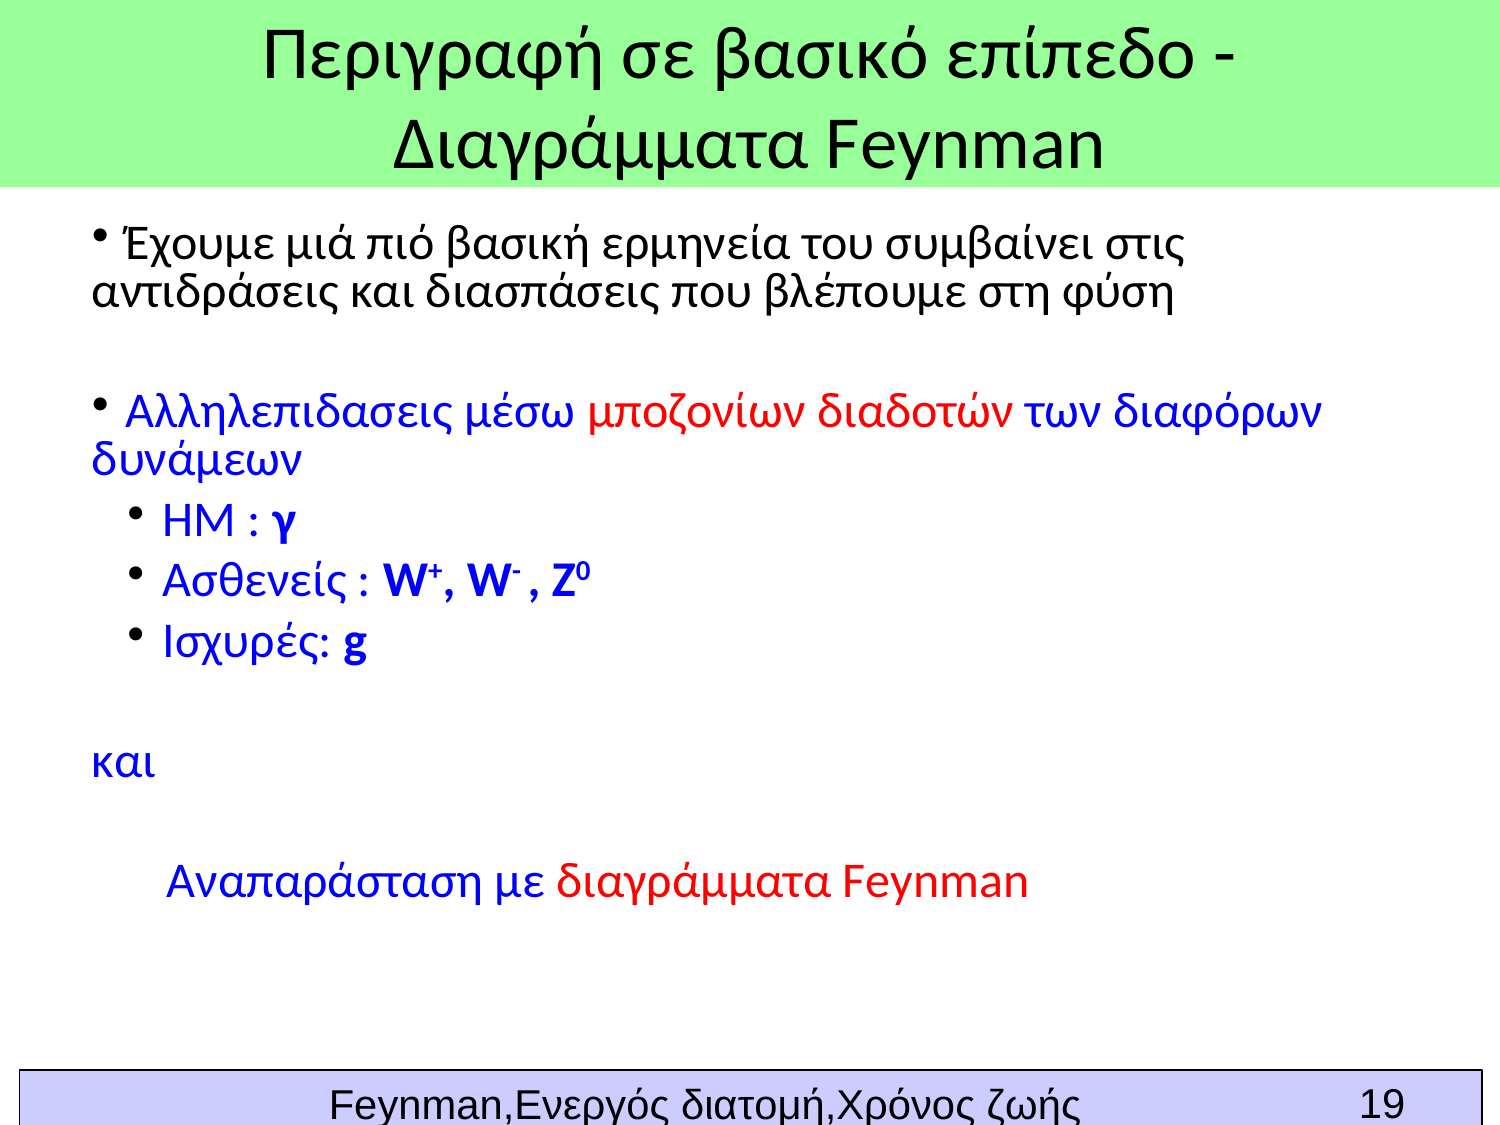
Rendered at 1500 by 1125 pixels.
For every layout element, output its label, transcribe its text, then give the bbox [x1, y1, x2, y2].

text_box Έχουμε μιά πιό βασική ερμηνεία του συμβαίνει στις αντιδράσεις και διασπάσεις που βλέπουμε στη φύση Αλληλεπιδασεις μέσω μποζονίων διαδοτών των διαφόρων δυνάμεων ΗΜ : γ Ασθενείς : W+, W- , Z0 Iσχυρές: g και Αναπαράσταση με διαγράμματα Feynman [76, 213, 1427, 956]
text_box Περιγραφή σε βασικό επίπεδο - Διαγράμματα Feynman [0, 0, 1500, 188]
